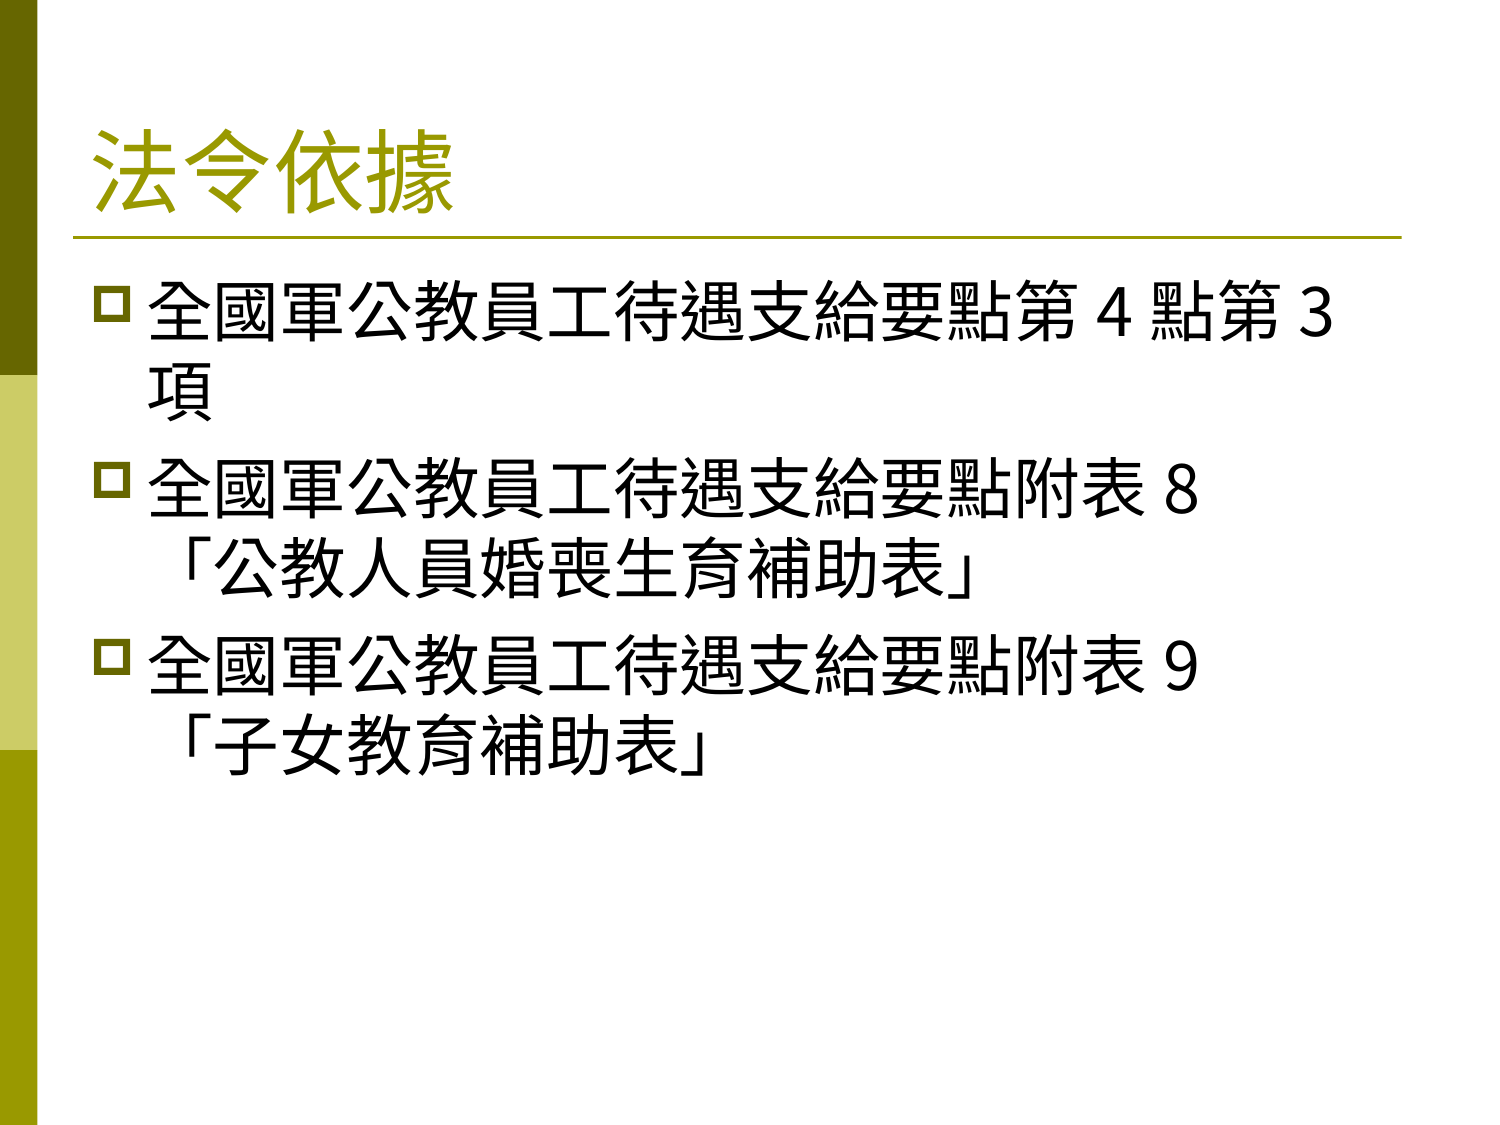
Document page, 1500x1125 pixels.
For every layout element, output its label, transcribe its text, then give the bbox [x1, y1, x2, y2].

list 全國軍公教員工待遇支給要點第4點第3項 全國軍公教員工待遇支給要點附表8 「公教人員婚喪生育補助表」 全國軍公教員工待遇支給要點附表9 「子女教育補助表」 [75, 262, 1426, 1006]
title 法令依據 [75, 45, 1426, 233]
